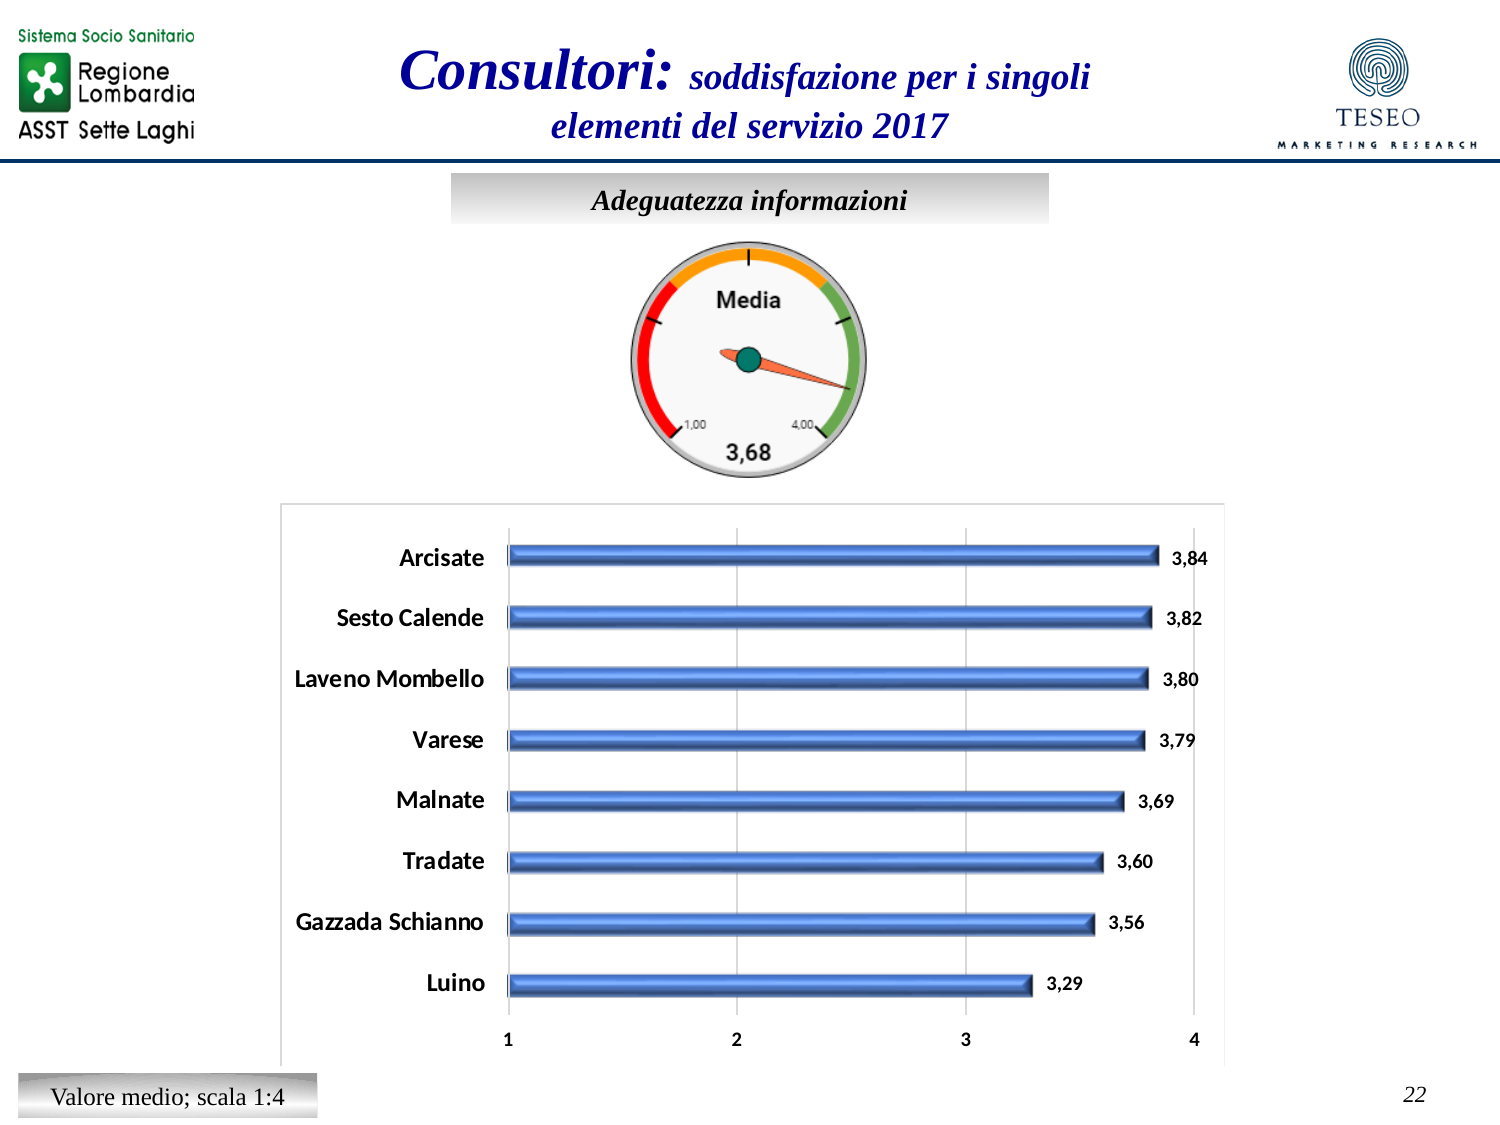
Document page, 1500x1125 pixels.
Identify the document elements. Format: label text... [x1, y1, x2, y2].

picture [1294, 30, 1481, 149]
picture [19, 26, 194, 148]
picture [616, 227, 884, 494]
text_box Adeguatezza informazioni [451, 173, 1049, 224]
text_box Valore medio; scala 1:4 [18, 1073, 318, 1118]
picture [280, 503, 1225, 1066]
text_box Consultori: soddisfazione per i singoli elementi del servizio 2017 [206, 25, 1294, 151]
